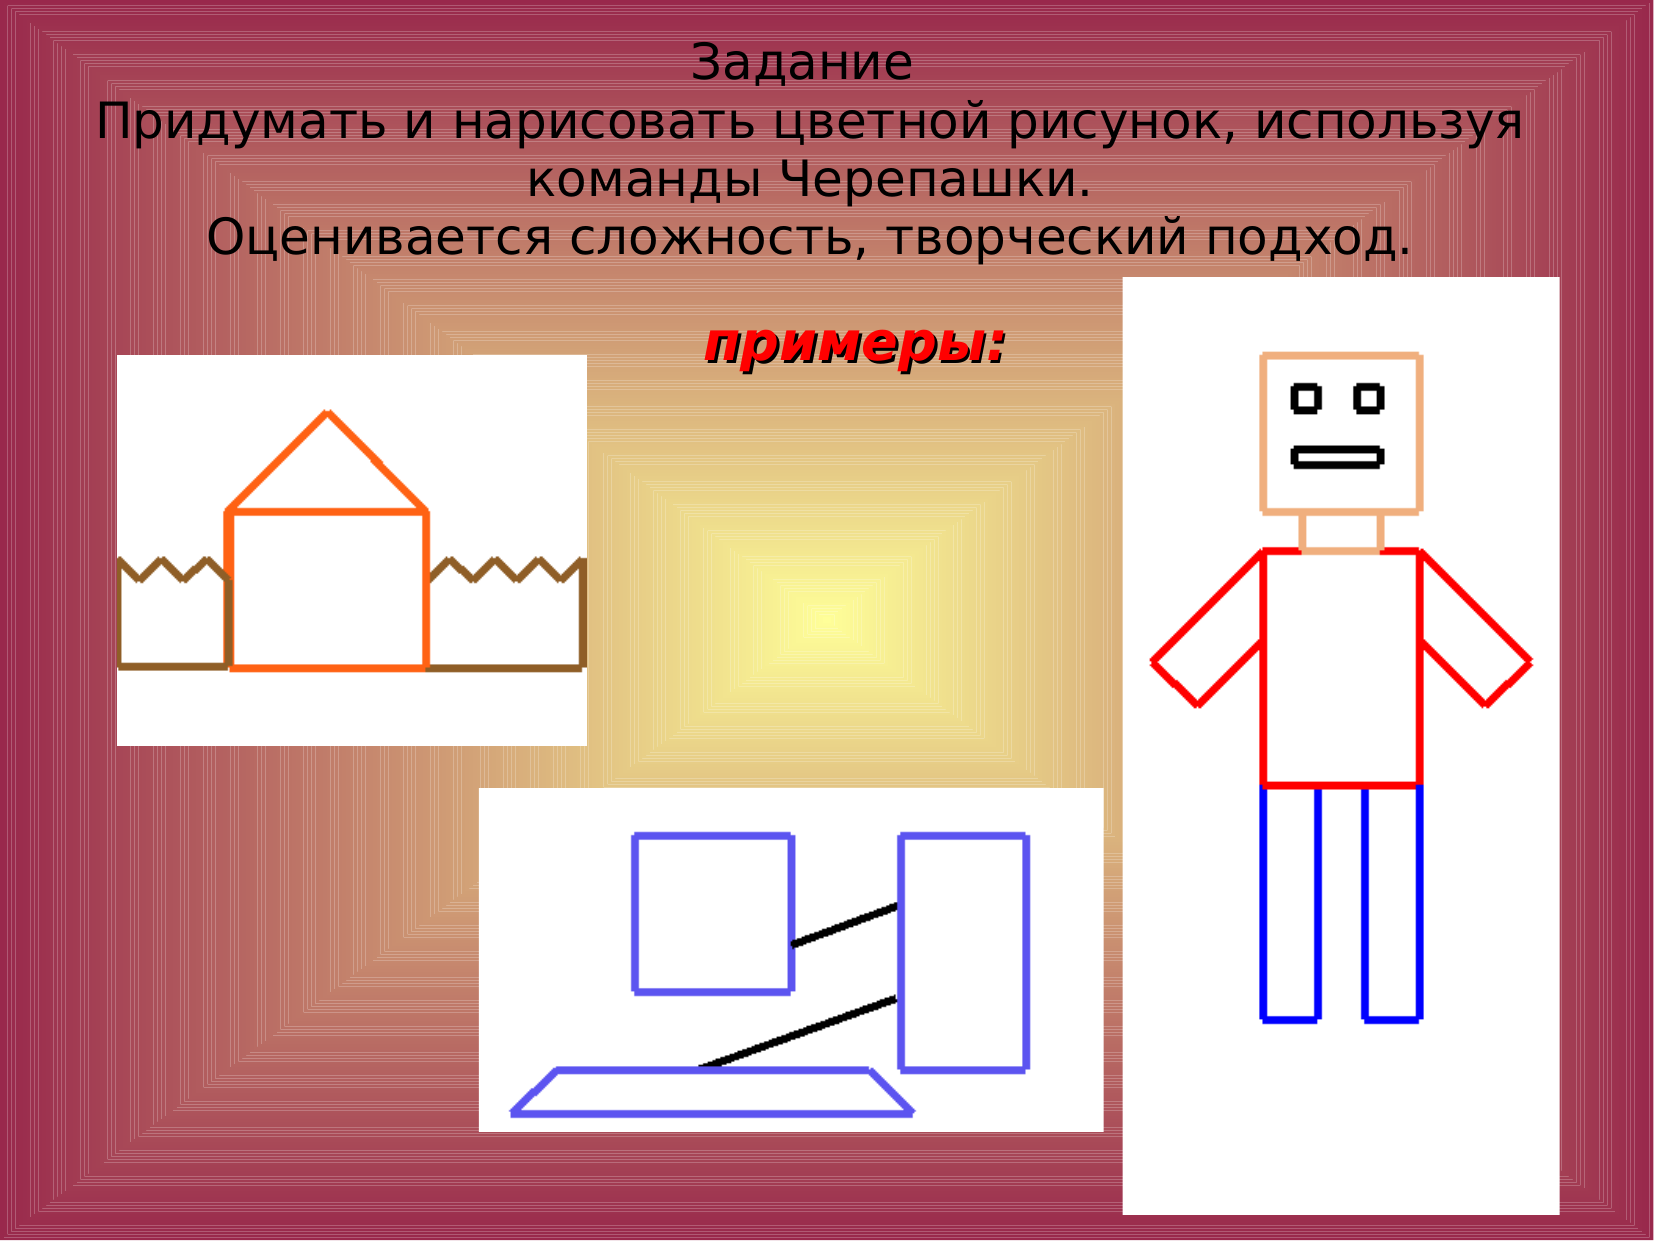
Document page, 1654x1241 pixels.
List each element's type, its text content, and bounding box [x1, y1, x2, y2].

text_box [165, 282, 1122, 355]
picture [117, 355, 587, 746]
picture [1122, 277, 1560, 1215]
picture [478, 788, 1104, 1132]
text_box примеры: [482, 303, 1122, 382]
title Задание Придумать и нарисовать цветной рисунок, используя команды Черепашки. Оценивается сложность, творческий подход. [66, 33, 1555, 267]
